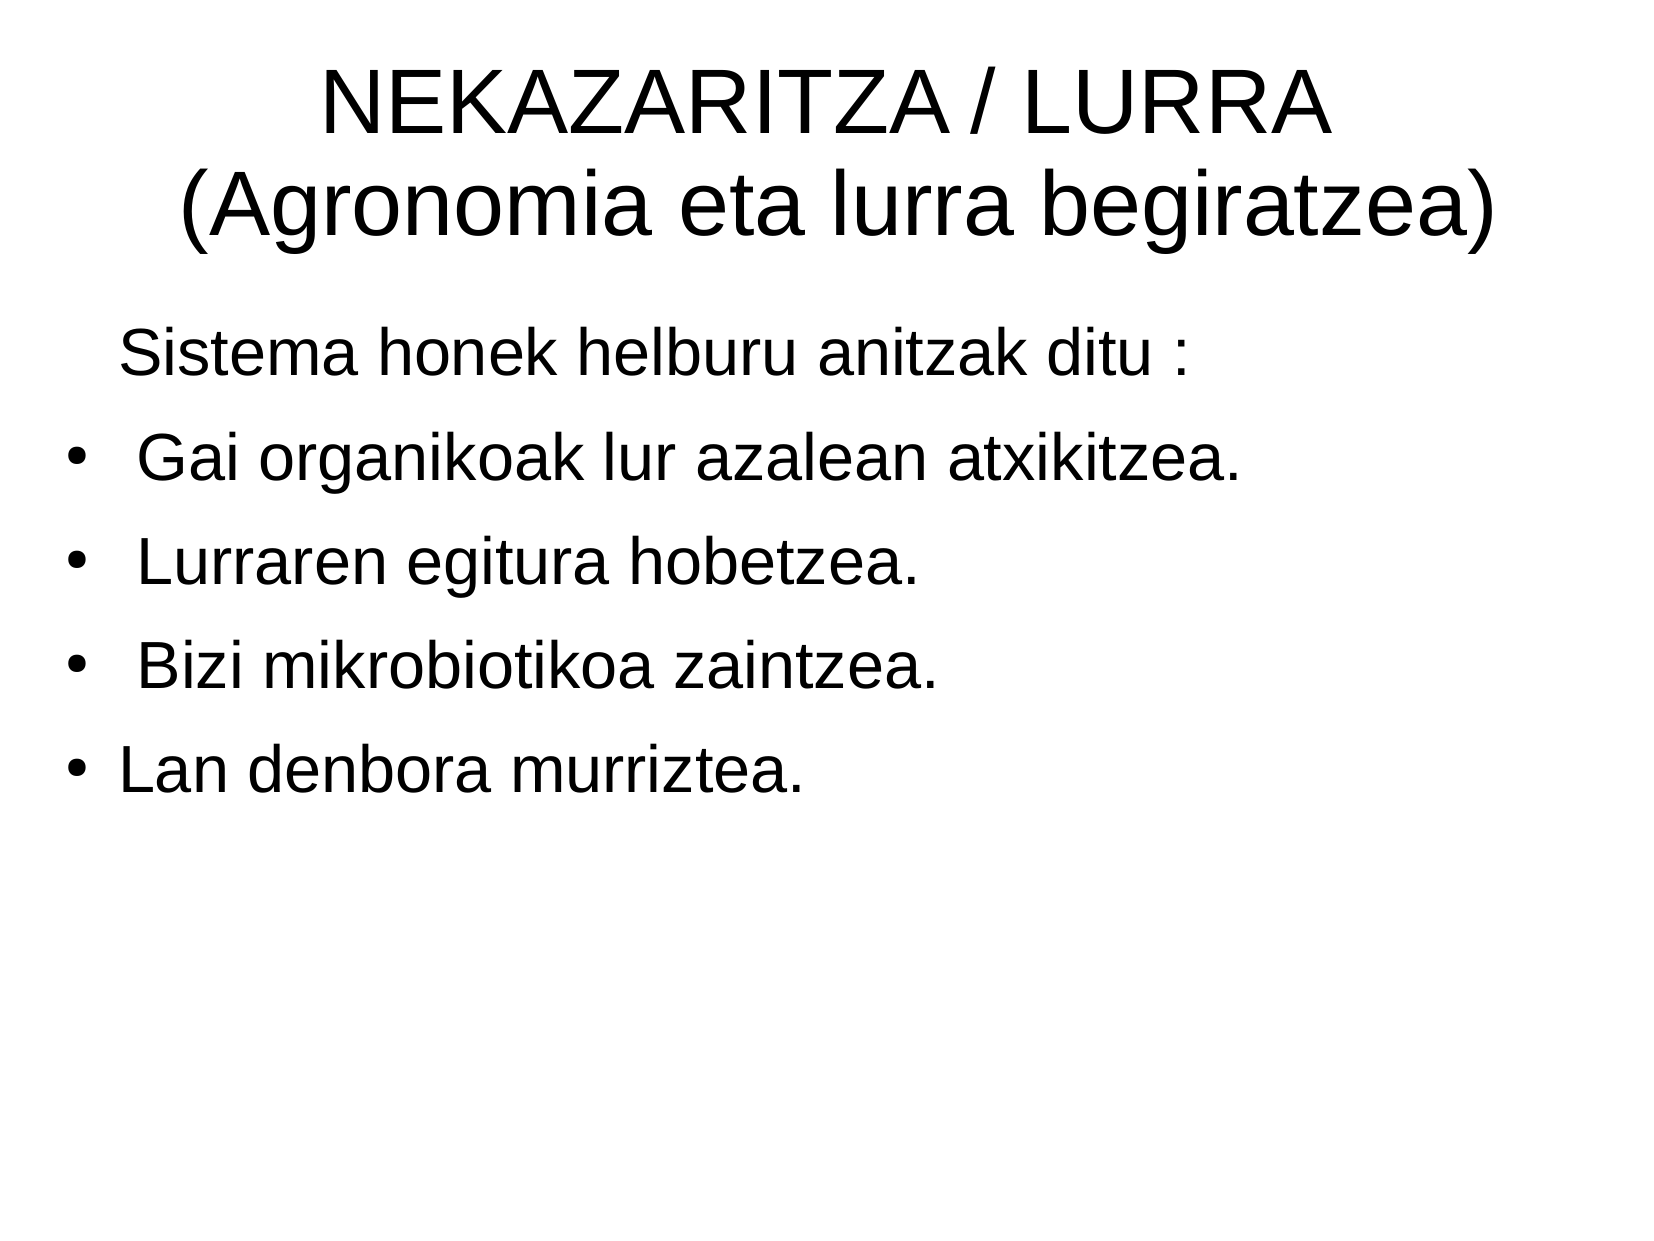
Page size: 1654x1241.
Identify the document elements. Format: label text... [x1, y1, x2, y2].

title NEKAZARITZA / LURRA (Agronomia eta lurra begiratzea) [82, 49, 1571, 257]
list Sistema honek helburu anitzak ditu : Gai organikoak lur azalean atxikitzea. Lurraren egitura hobetzea. Bizi mikrobiotikoa zaintzea. Lan denbora murriztea. [47, 315, 1536, 1134]
